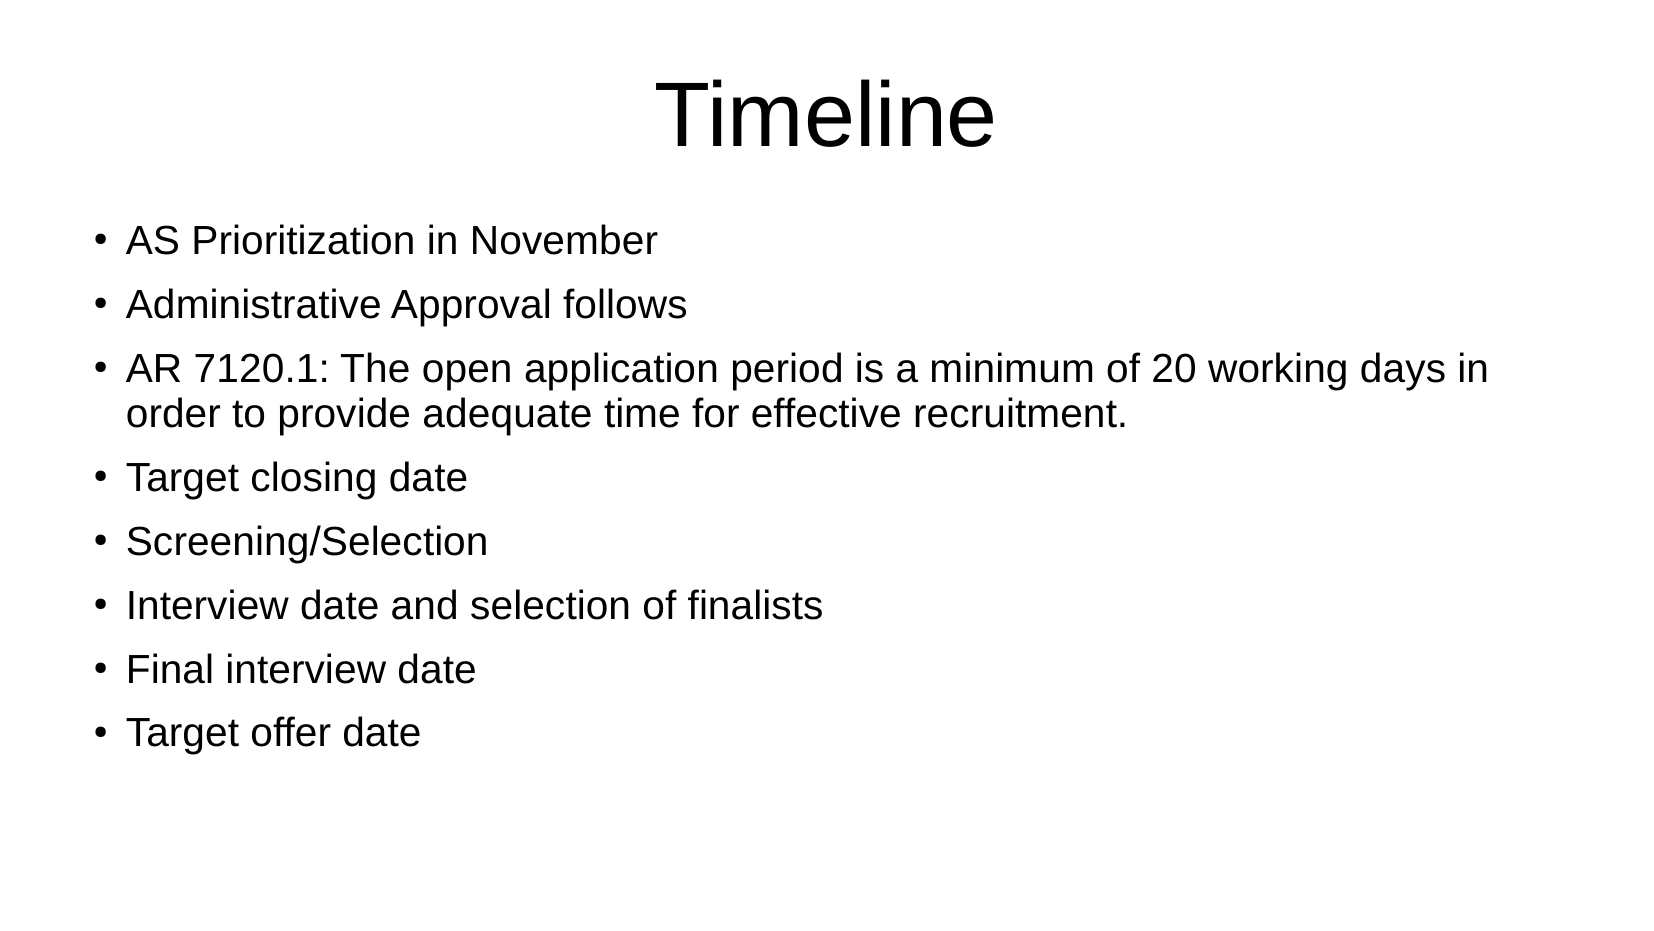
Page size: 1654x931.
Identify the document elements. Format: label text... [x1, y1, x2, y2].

title Timeline [82, 37, 1571, 193]
list AS Prioritization in November Administrative Approval follows AR 7120.1: The open application period is a minimum of 20 working days in order to provide adequate time for effective recruitment. Target closing date Screening/Selection Interview date and selection of finalists Final interview date Target offer date [82, 217, 1571, 758]
